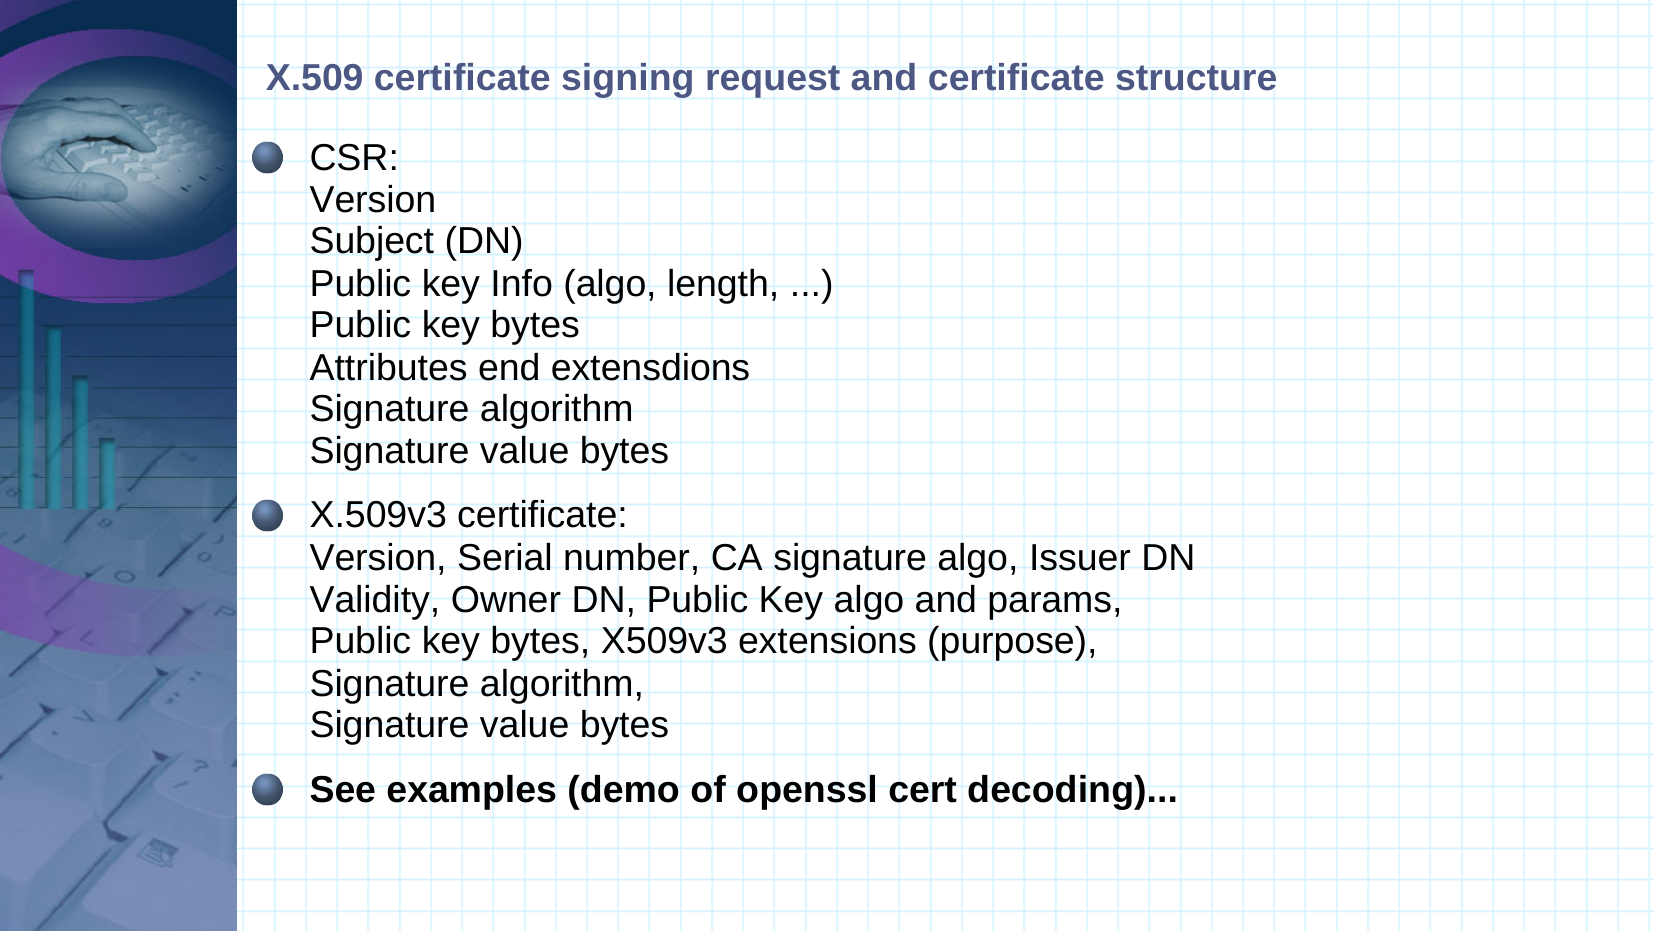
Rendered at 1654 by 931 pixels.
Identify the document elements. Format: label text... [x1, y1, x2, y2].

list CSR: Version Subject (DN) Public key Info (algo, length, ...) Public key bytes Attributes end extensdions Signature algorithm Signature value bytes Х.509v3 certificate: Version, Serial number, CA signature algo, Issuer DN Validity, Owner DN, Public Key algo and params, Public key bytes, X509v3 extensions (purpose), Signature algorithm, Signature value bytes See eхamples (demo of openssl cert decoding)... [239, 136, 1654, 931]
picture [0, 0, 265, 931]
title X.509 certificate signing request and certificate structure [265, 0, 1651, 136]
